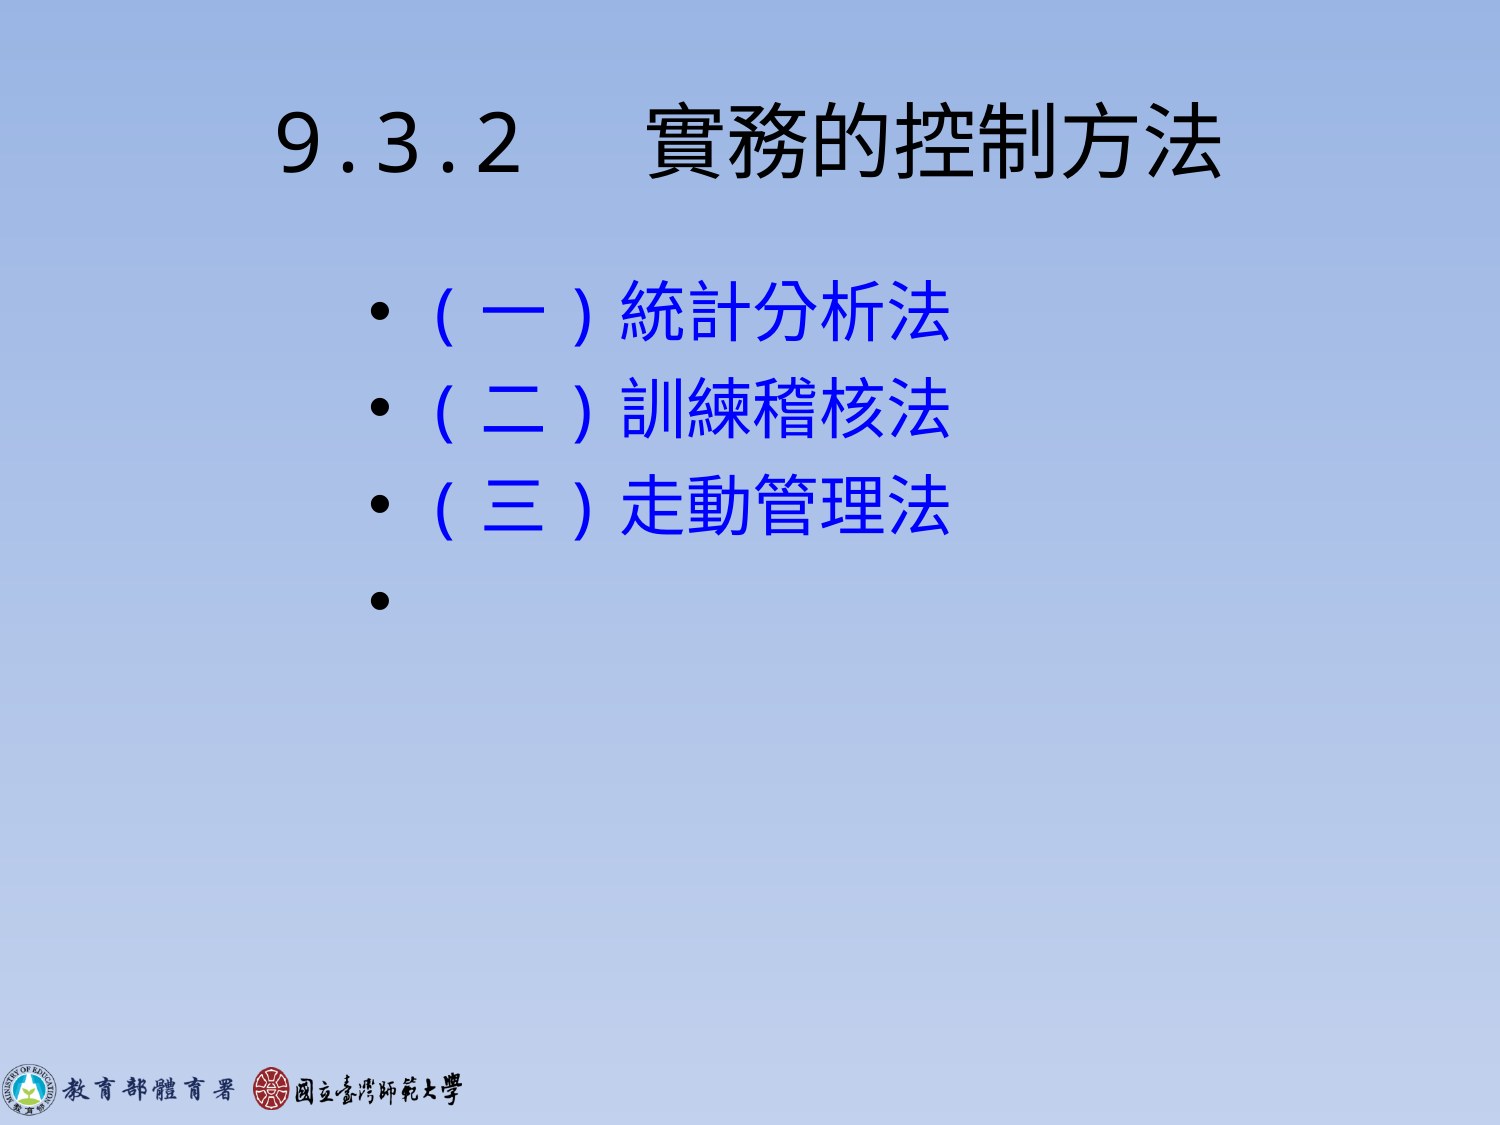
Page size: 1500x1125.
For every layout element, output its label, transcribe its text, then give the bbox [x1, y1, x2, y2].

title 9.3.2 實務的控制方法 [75, 45, 1426, 233]
list (一)統計分析法 (二)訓練稽核法 (三)走動管理法 [353, 262, 1304, 1005]
